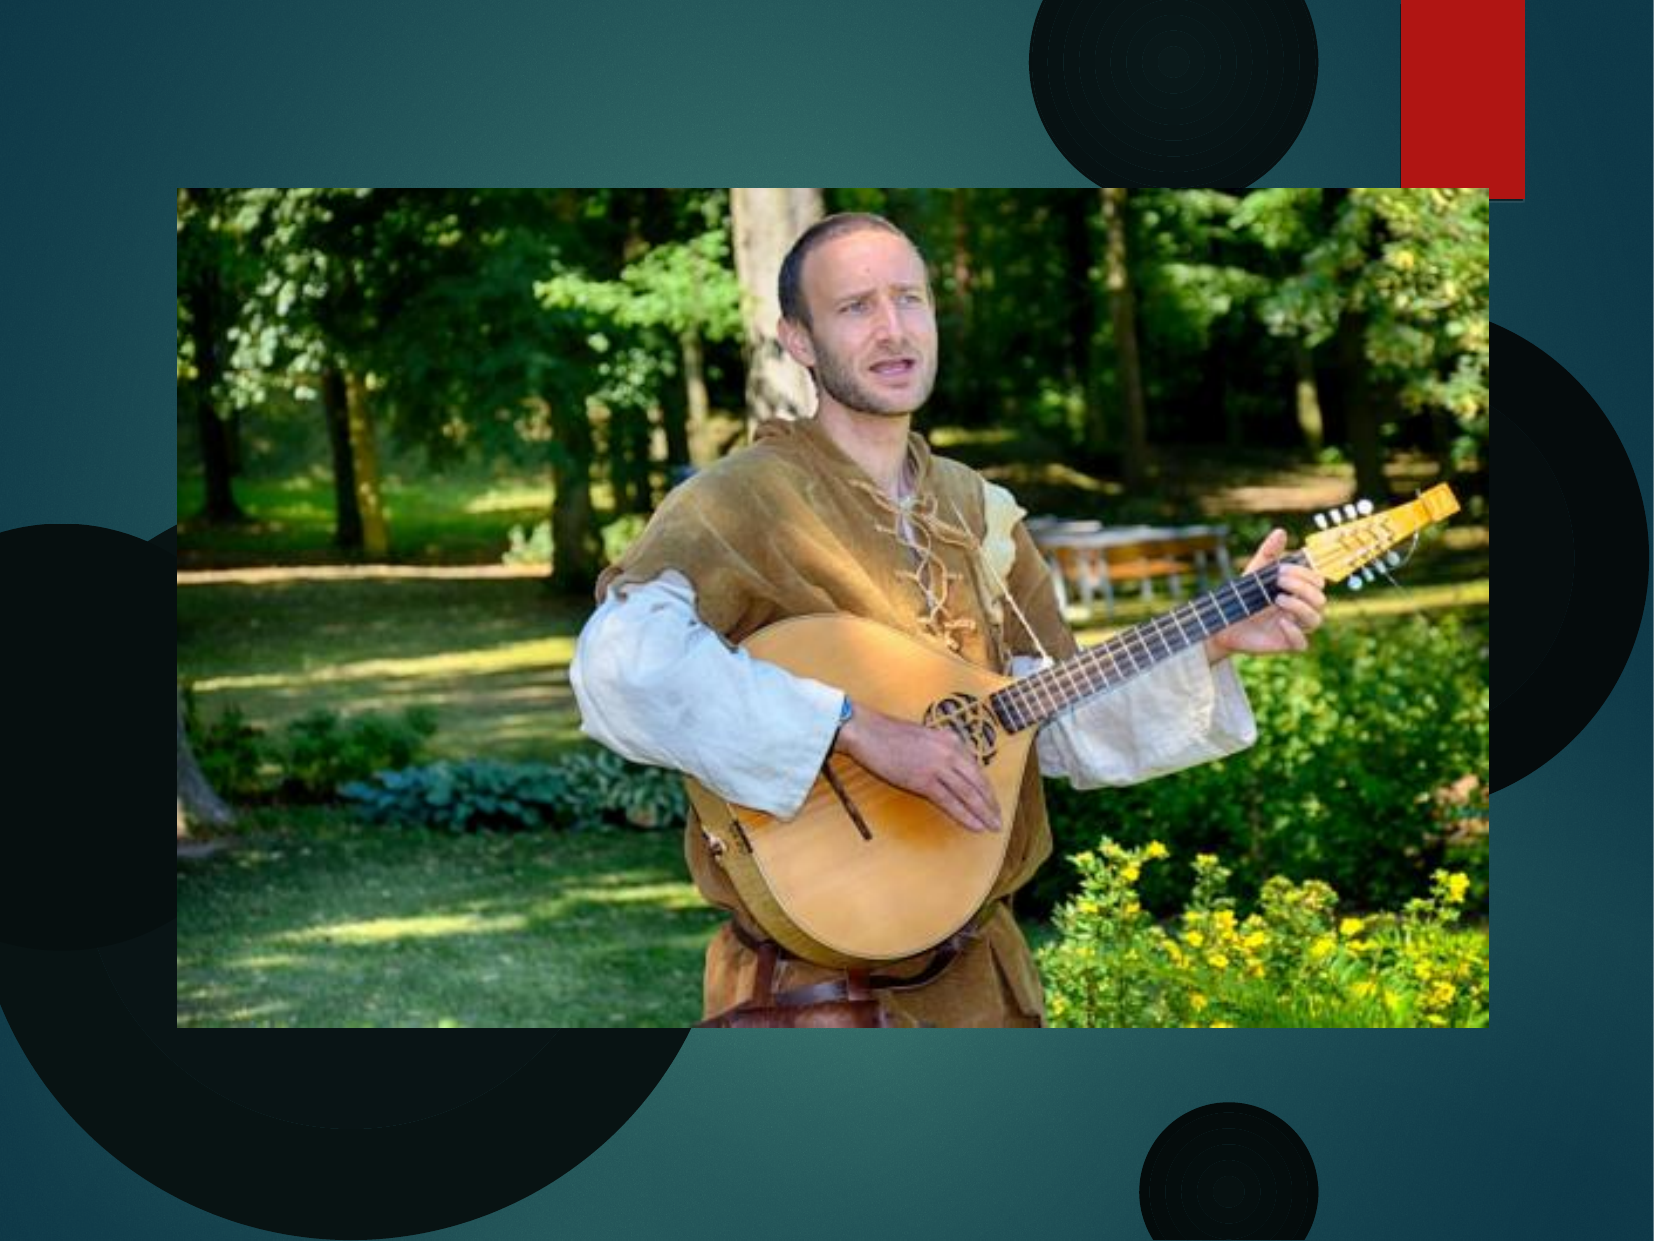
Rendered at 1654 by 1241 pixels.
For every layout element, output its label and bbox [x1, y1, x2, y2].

picture [177, 188, 1489, 1028]
